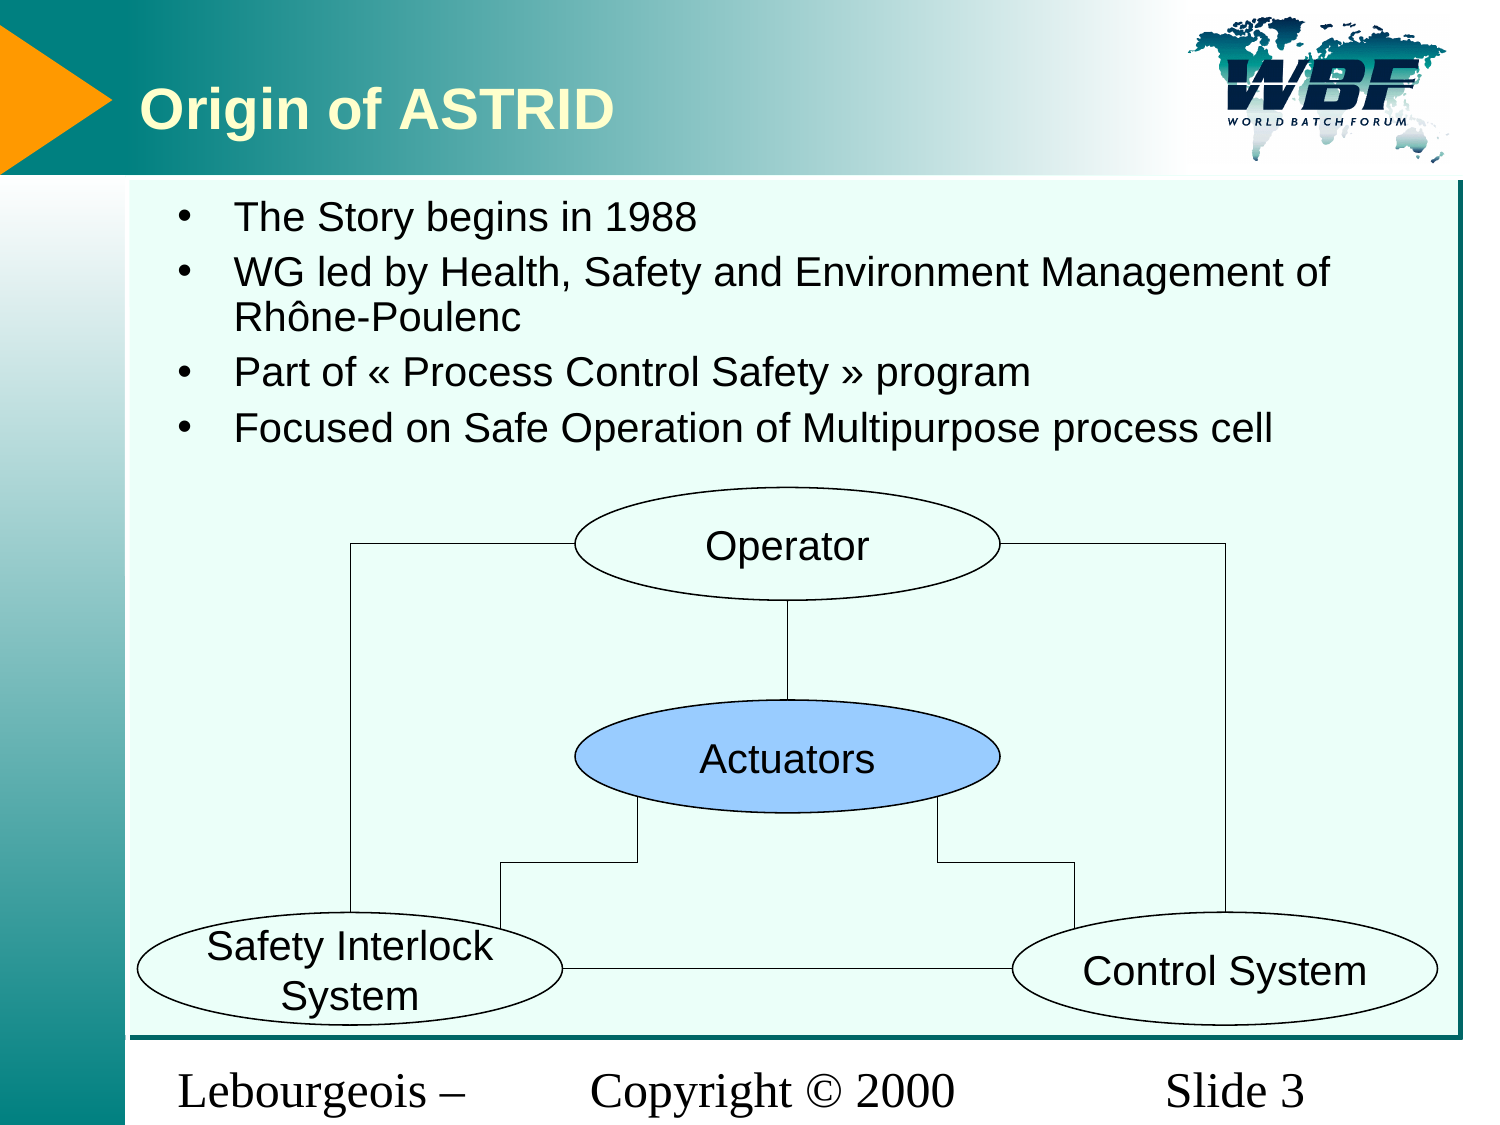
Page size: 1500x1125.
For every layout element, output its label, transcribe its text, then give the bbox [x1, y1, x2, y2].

text_box Operator [575, 487, 1001, 601]
text_box Safety Interlock System [137, 912, 563, 1026]
text_box Control System [1012, 912, 1438, 1026]
list The Story begins in 1988 WG led by Health, Safety and Environment Management of Rhône-Poulenc Part of « Process Control Safety » program Focused on Safe Operation of Multipurpose process cell [162, 187, 1463, 460]
text_box Actuators [575, 699, 1001, 813]
title Origin of ASTRID [125, 49, 1150, 163]
